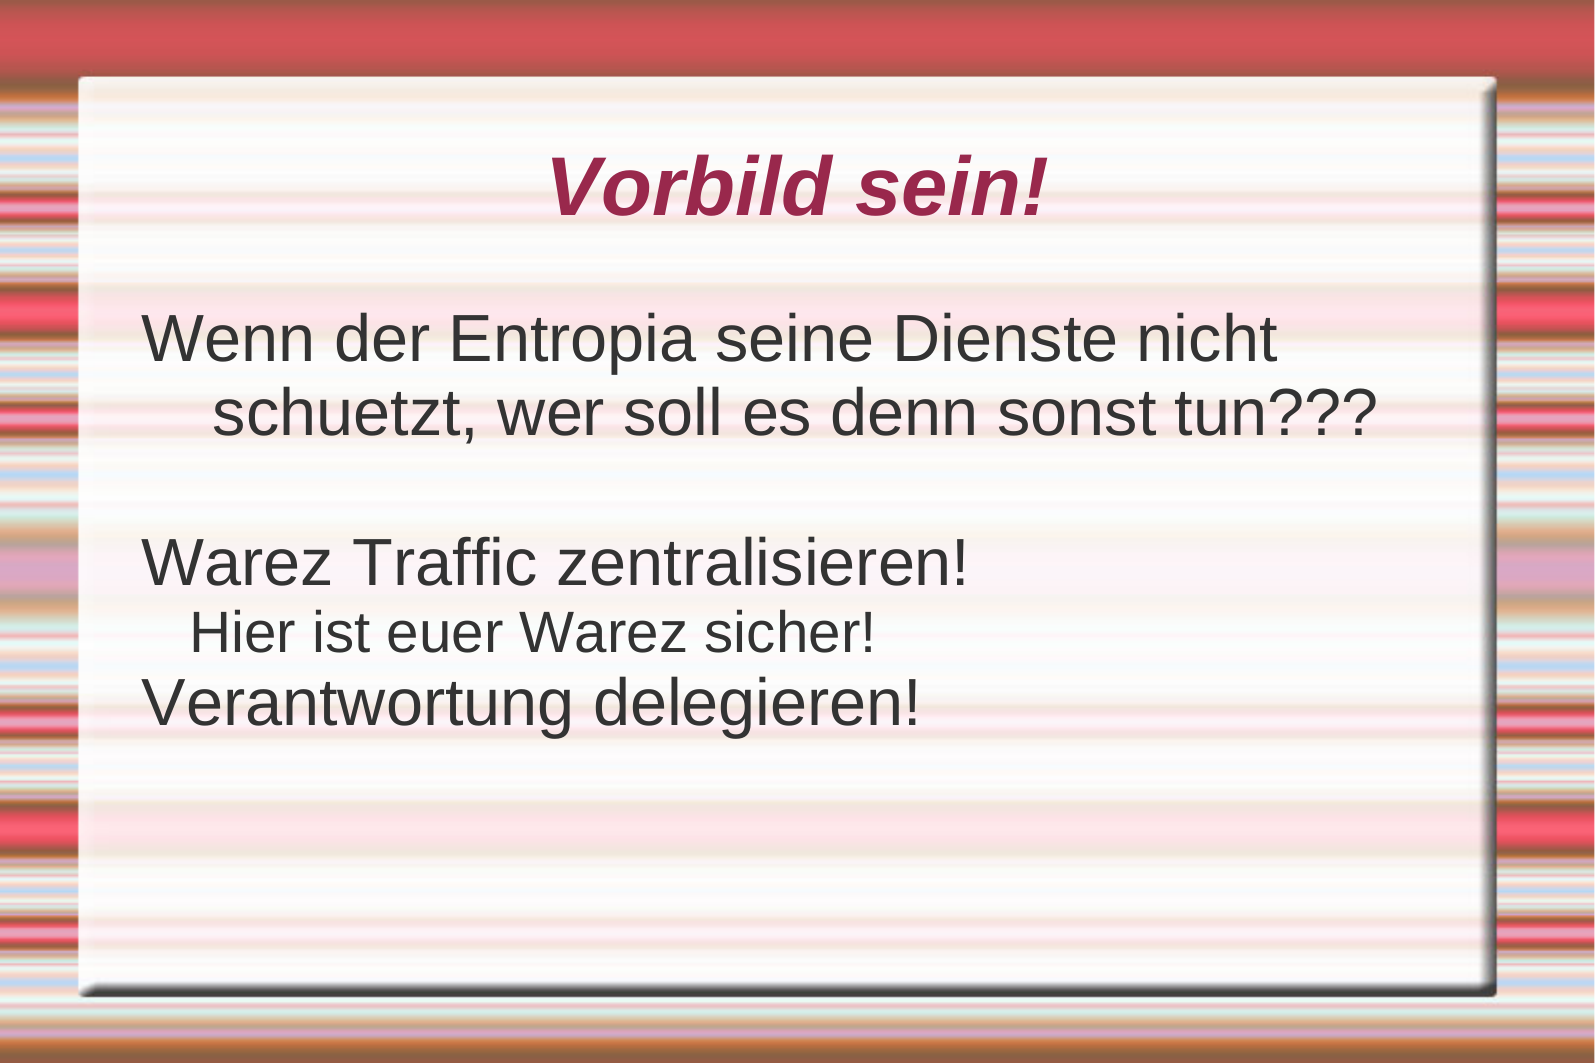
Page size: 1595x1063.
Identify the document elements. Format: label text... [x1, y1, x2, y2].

title Vorbild sein! [117, 98, 1479, 276]
picture [0, 0, 1595, 1063]
list Wenn der Entropia seine Dienste nicht schuetzt, wer soll es denn sonst tun??? Warez Traffic zentralisieren! Hier ist euer Warez sicher! Verantwortung delegieren! [130, 300, 1462, 971]
